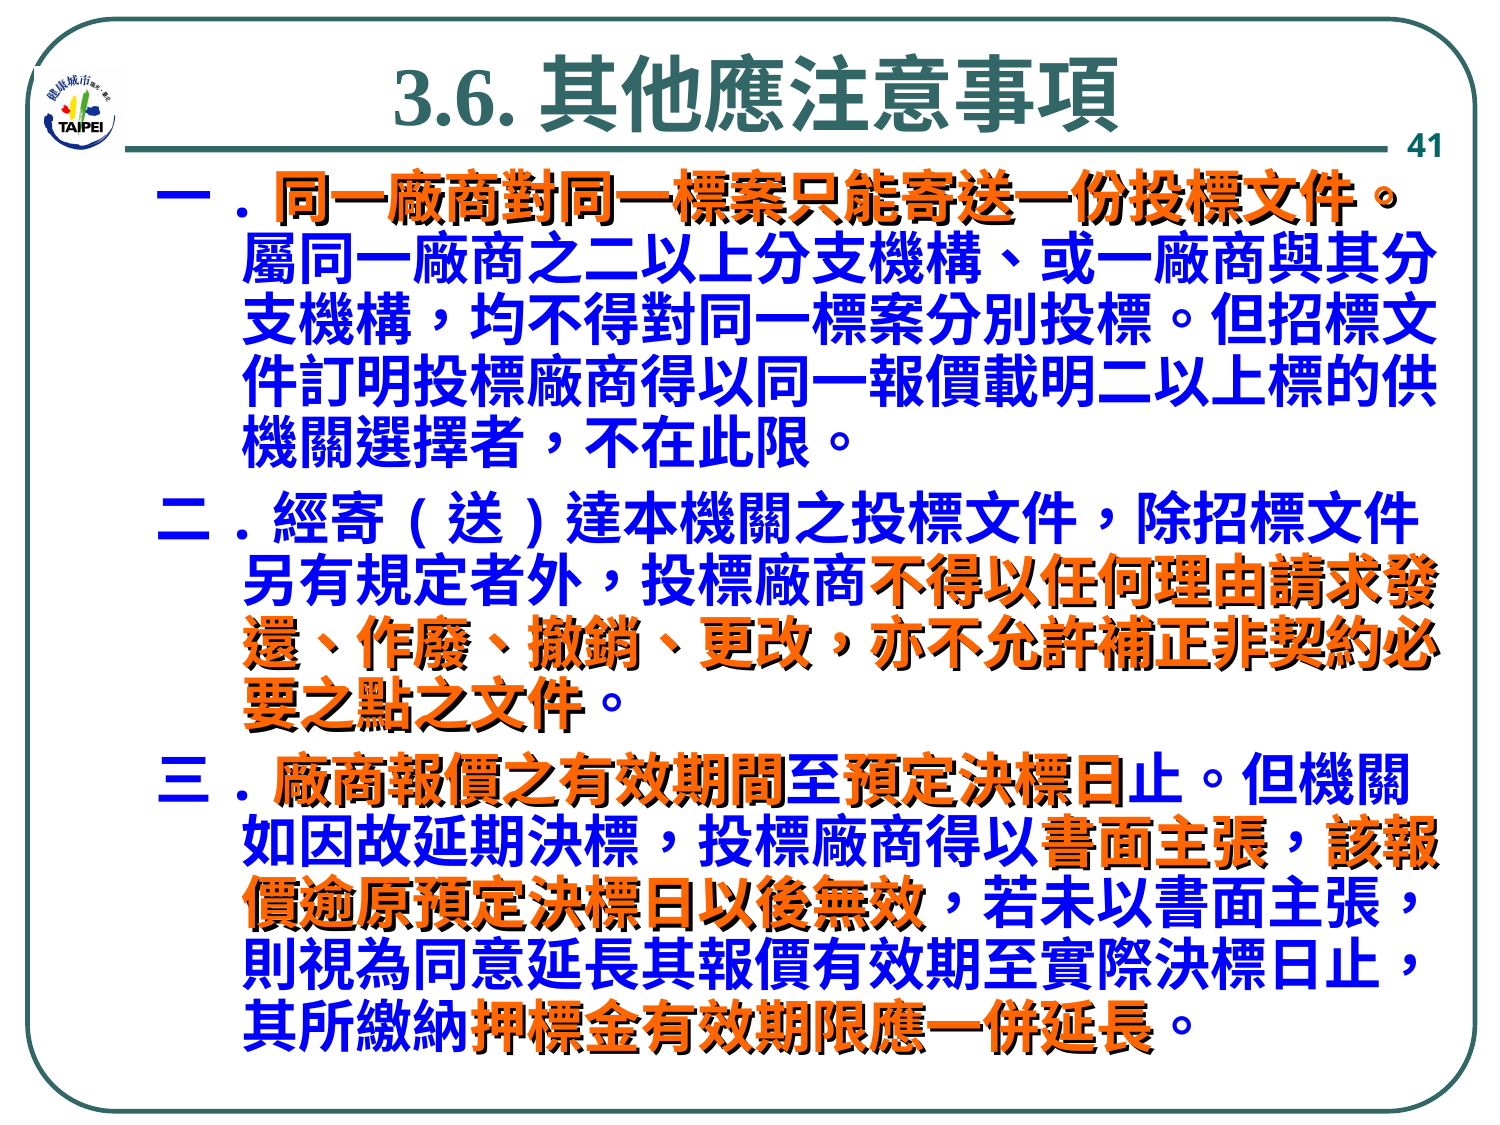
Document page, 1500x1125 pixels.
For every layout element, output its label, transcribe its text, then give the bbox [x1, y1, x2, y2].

title 3.6.其他應注意事項 [125, 31, 1388, 150]
list 一.同一廠商對同一標案只能寄送一份投標文件。屬同一廠商之二以上分支機構、或一廠商與其分支機構，均不得對同一標案分別投標。但招標文件訂明投標廠商得以同一報價載明二以上標的供機關選擇者，不在此限。 二.經寄(送)達本機關之投標文件，除招標文件另有規定者外，投標廠商不得以任何理由請求發還、作廢、撤銷、更改，亦不允許補正非契約必要之點之文件。 三.廠商報價之有效期間至預定決標日止。但機關如因故延期決標，投標廠商得以書面主張，該報價逾原預定決標日以後無效，若未以書面主張，則視為同意延長其報價有效期至實際決標日止，其所繳納押標金有效期限應一併延長。 [53, 160, 1459, 1094]
